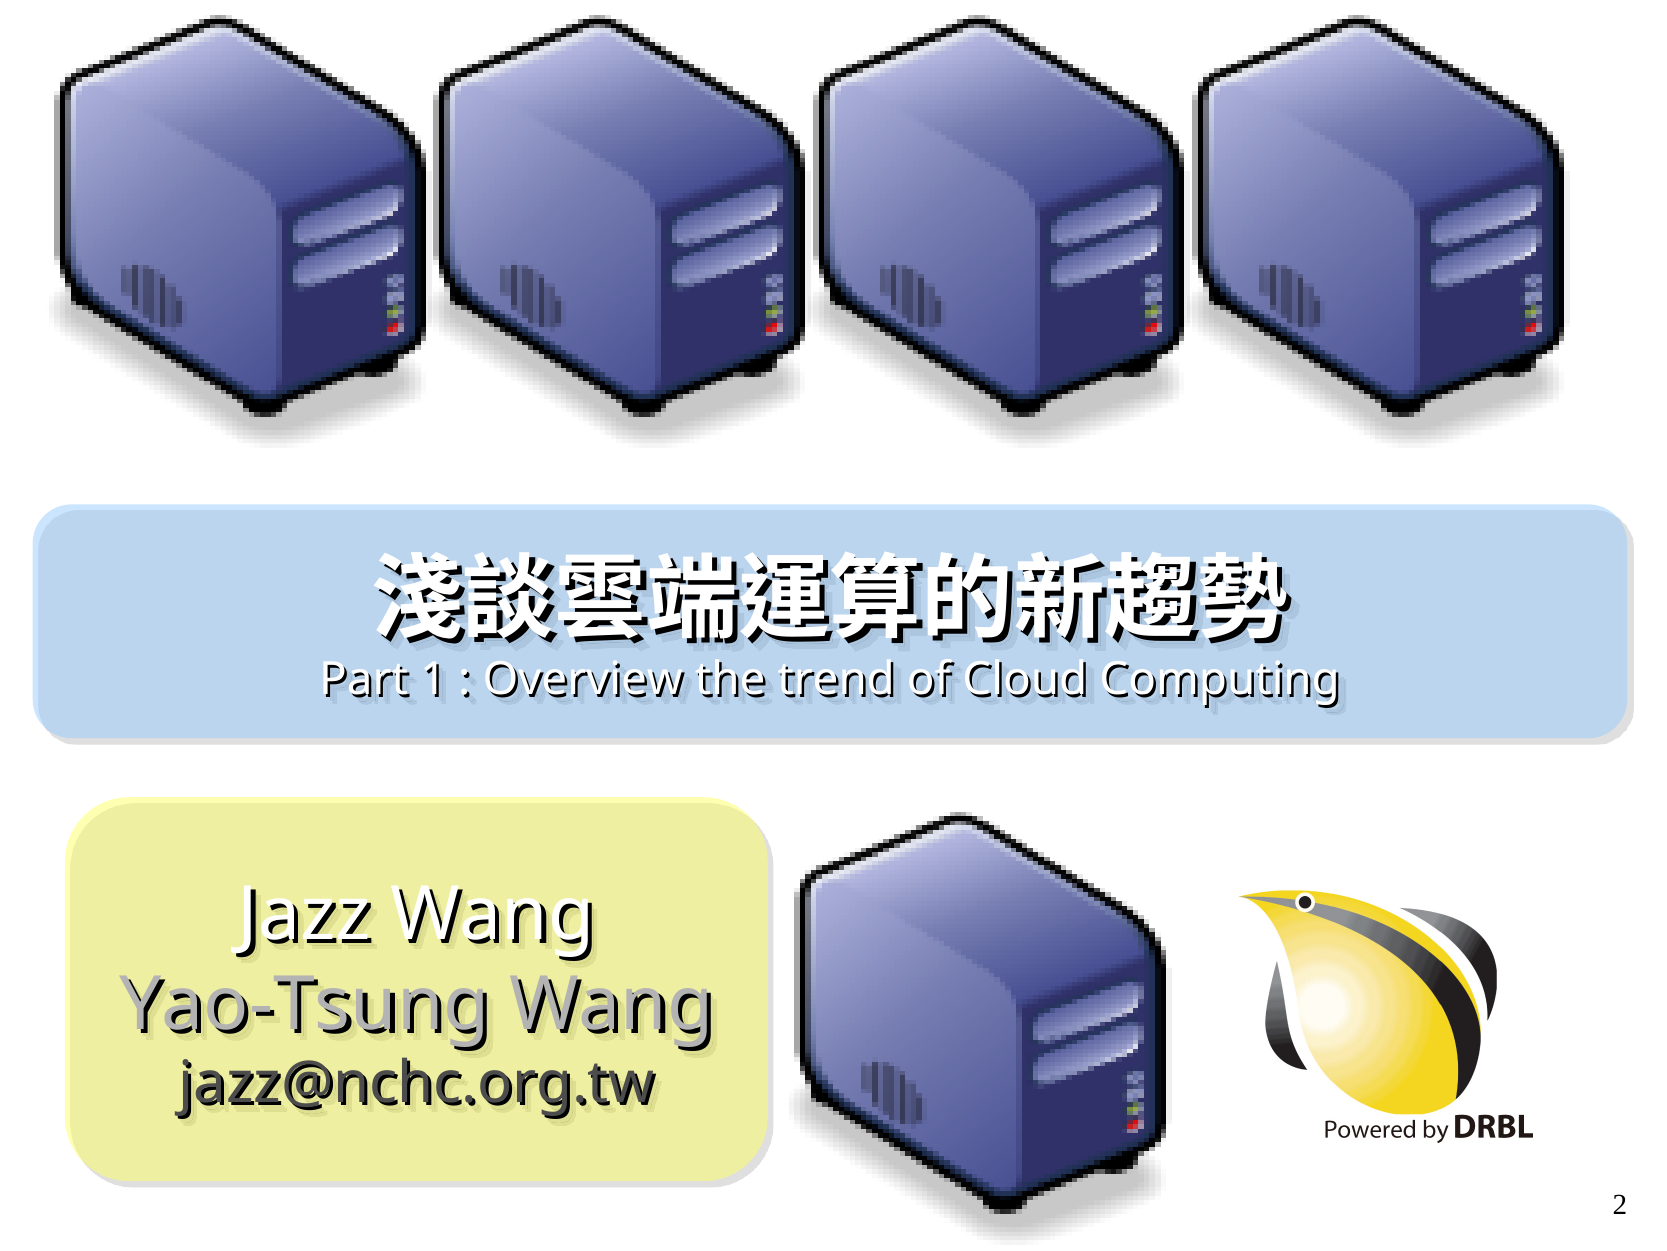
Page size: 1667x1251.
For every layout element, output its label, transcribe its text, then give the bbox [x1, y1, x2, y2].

text_box Jazz Wang Yao-Tsung Wang jazz@nchc.org.tw [64, 797, 767, 1182]
picture [27, 2, 1609, 502]
picture [767, 799, 1211, 1249]
picture [1224, 874, 1548, 1152]
text_box 淺談雲端運算的新趨勢 Part 1 : Overview the trend of Cloud Computing [32, 504, 1628, 739]
